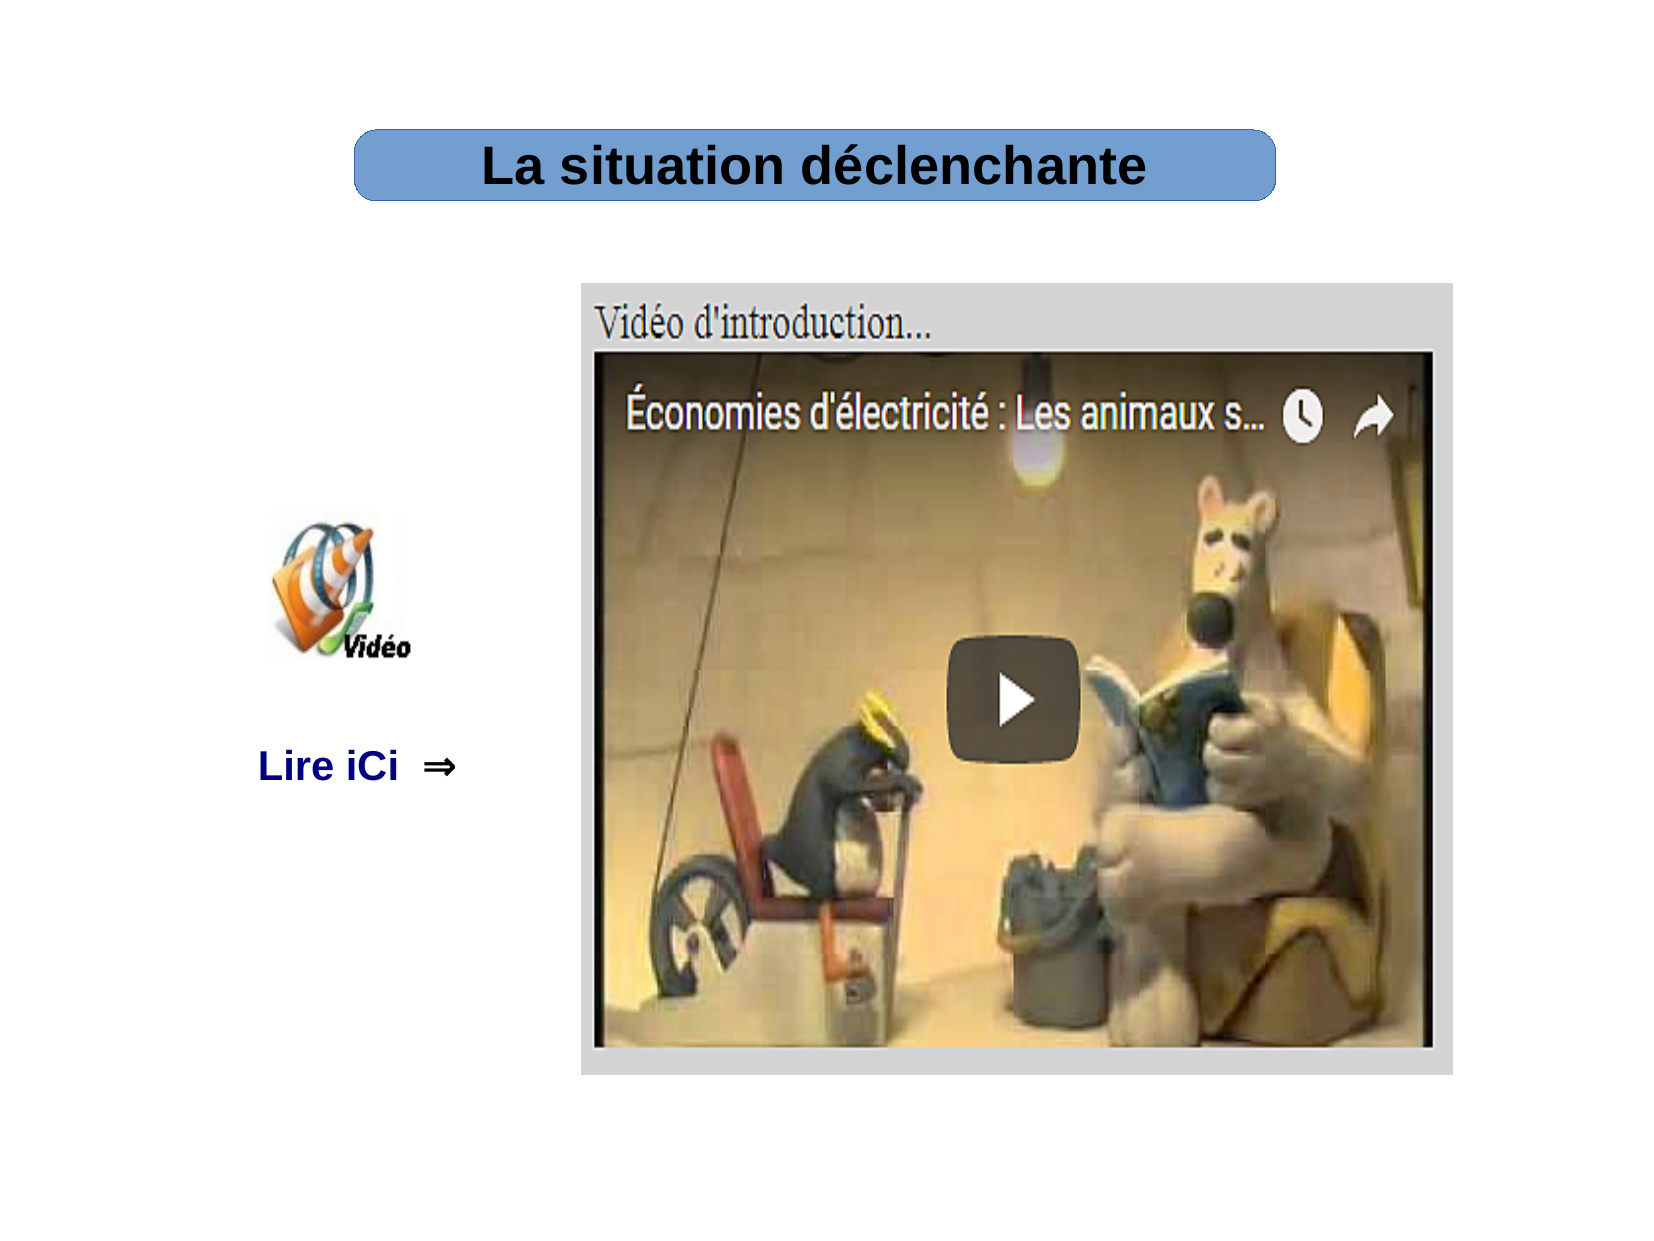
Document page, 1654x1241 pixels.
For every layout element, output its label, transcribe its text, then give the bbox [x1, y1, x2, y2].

text_box Lire iCi ⇒ [224, 734, 502, 797]
picture [268, 507, 414, 665]
text_box La situation déclenchante [354, 129, 1276, 201]
picture [581, 283, 1453, 1075]
